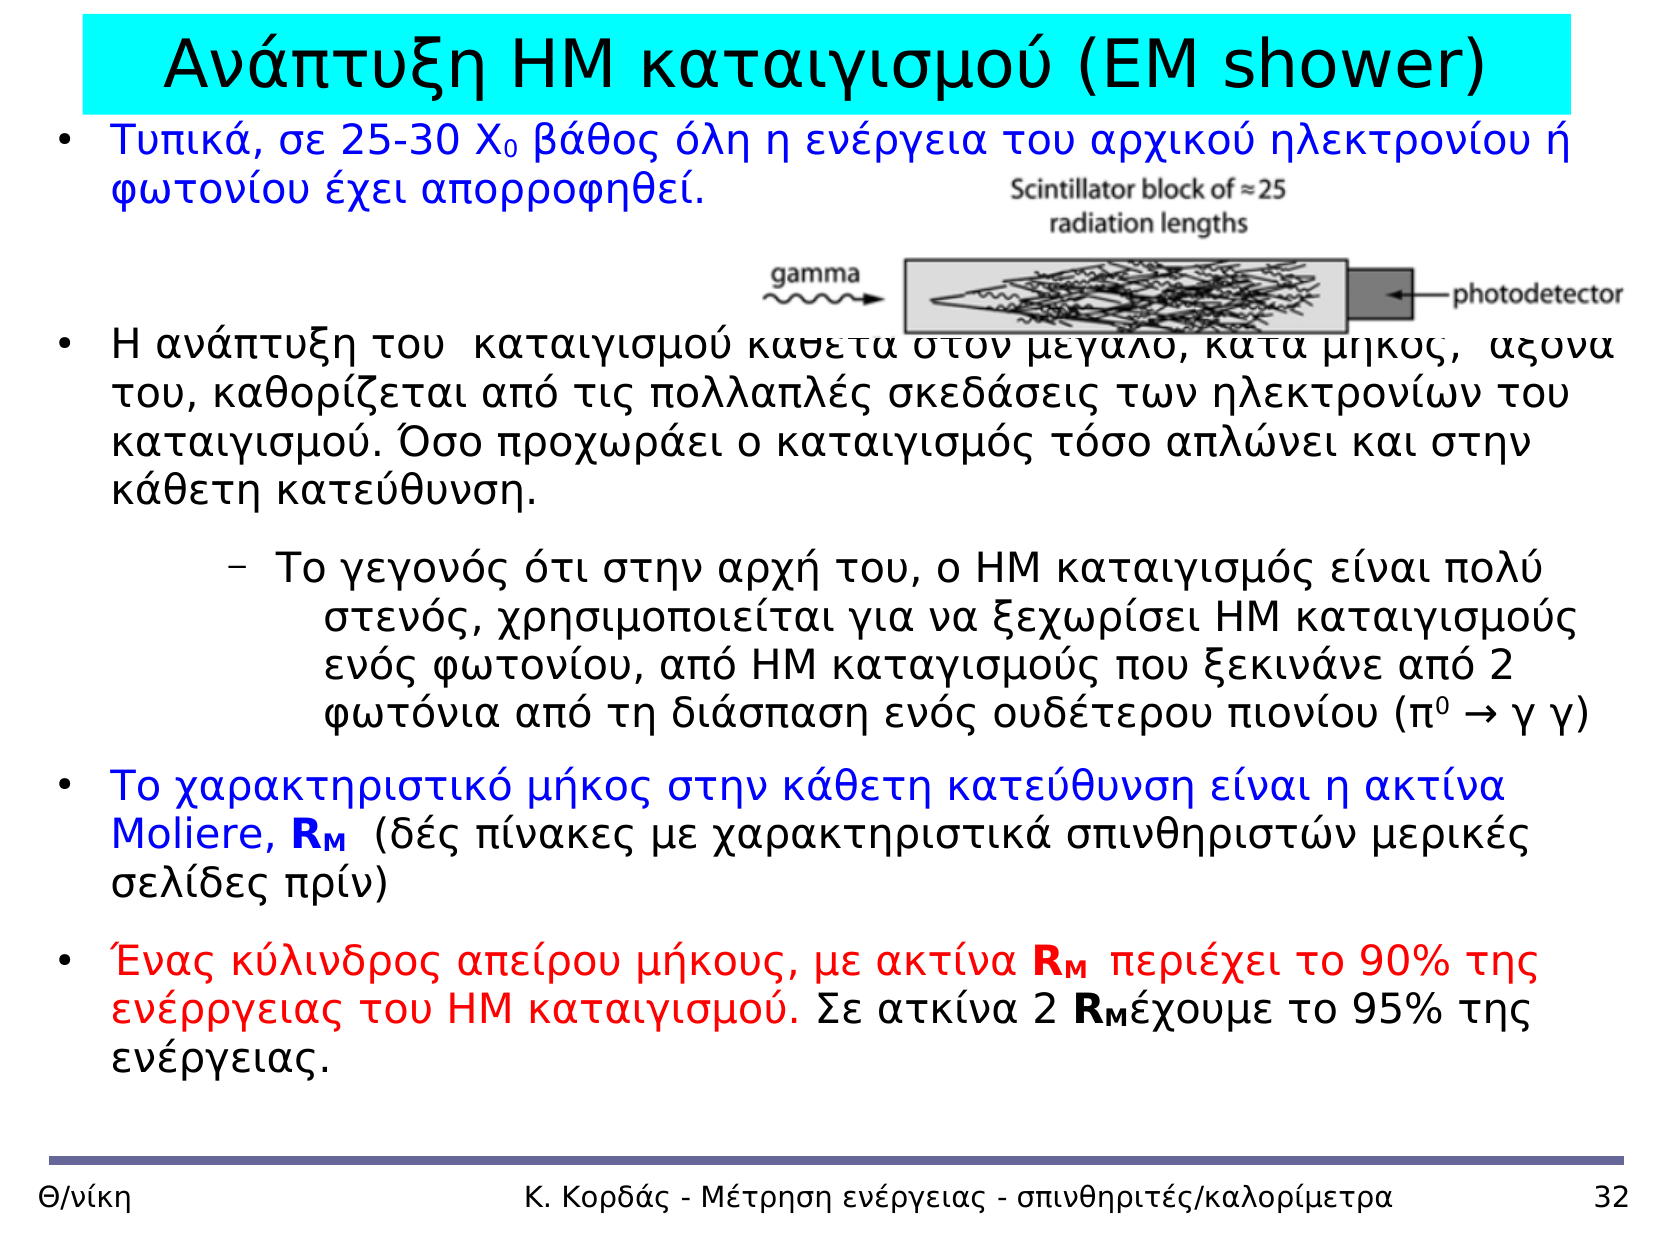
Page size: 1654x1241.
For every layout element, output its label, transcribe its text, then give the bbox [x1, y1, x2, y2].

list Τυπικά, σε 25-30 X0 βάθος όλη η ενέργεια του αρχικού ηλεκτρονίου ή φωτονίου έχει απορροφηθεί. Η ανάπτυξη του καταιγισμού κάθετα στον μεγάλο, κατά μήκος, άξονά του, καθορίζεται από τις πολλαπλές σκεδάσεις των ηλεκτρονίων του καταιγισμού. Όσο προχωράει ο καταιγισμός τόσο απλώνει και στην κάθετη κατεύθυνση. Το γεγονός ότι στην αρχή του, ο ΗΜ καταιγισμός είναι πολύ στενός, χρησιμοποιείται για να ξεχωρίσει ΗΜ καταιγισμούς ενός φωτονίου, από ΗΜ καταγισμούς που ξεκινάνε από 2 φωτόνια από τη διάσπαση ενός ουδέτερου πιονίου (π0 → γ γ) Το χαρακτηριστικό μήκος στην κάθετη κατεύθυνση είναι η ακτίνα Moliere, RM (δές πίνακες με χαρακτηριστικά σπινθηριστών μερικές σελίδες πρίν) Ένας κύλινδρος απείρου μήκους, με ακτίνα RM περιέχει το 90% της ενέρργειας του ΗΜ καταιγισμού. Σε ατκίνα 2 RMέχουμε το 95% της ενέργειας. [39, 115, 1654, 1145]
title Ανάπτυξη HM καταιγισμού (ΕΜ shower) [82, 13, 1571, 115]
picture [739, 163, 1631, 338]
